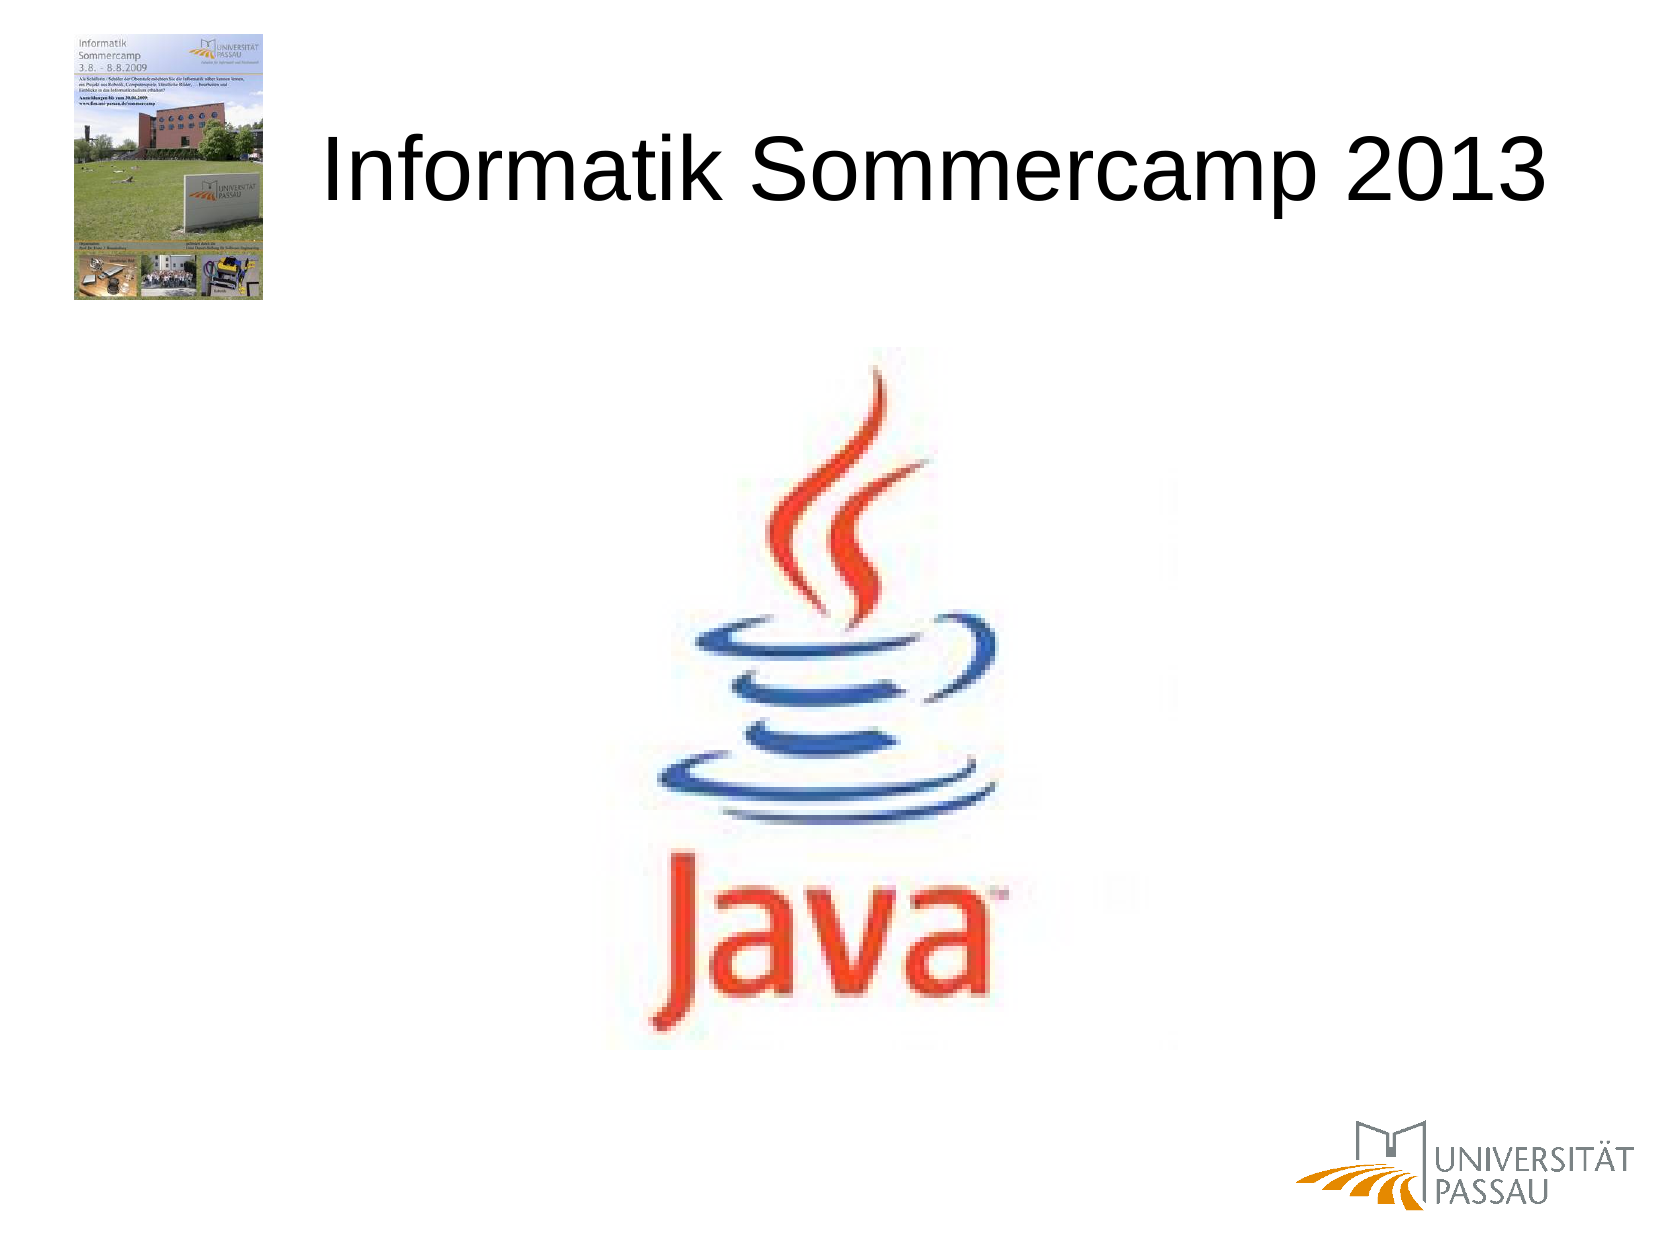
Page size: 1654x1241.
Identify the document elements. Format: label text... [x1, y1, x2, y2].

title Informatik Sommercamp 2013 [300, 37, 1571, 301]
picture [475, 347, 1178, 1051]
picture [1295, 1120, 1634, 1211]
picture [74, 34, 263, 300]
